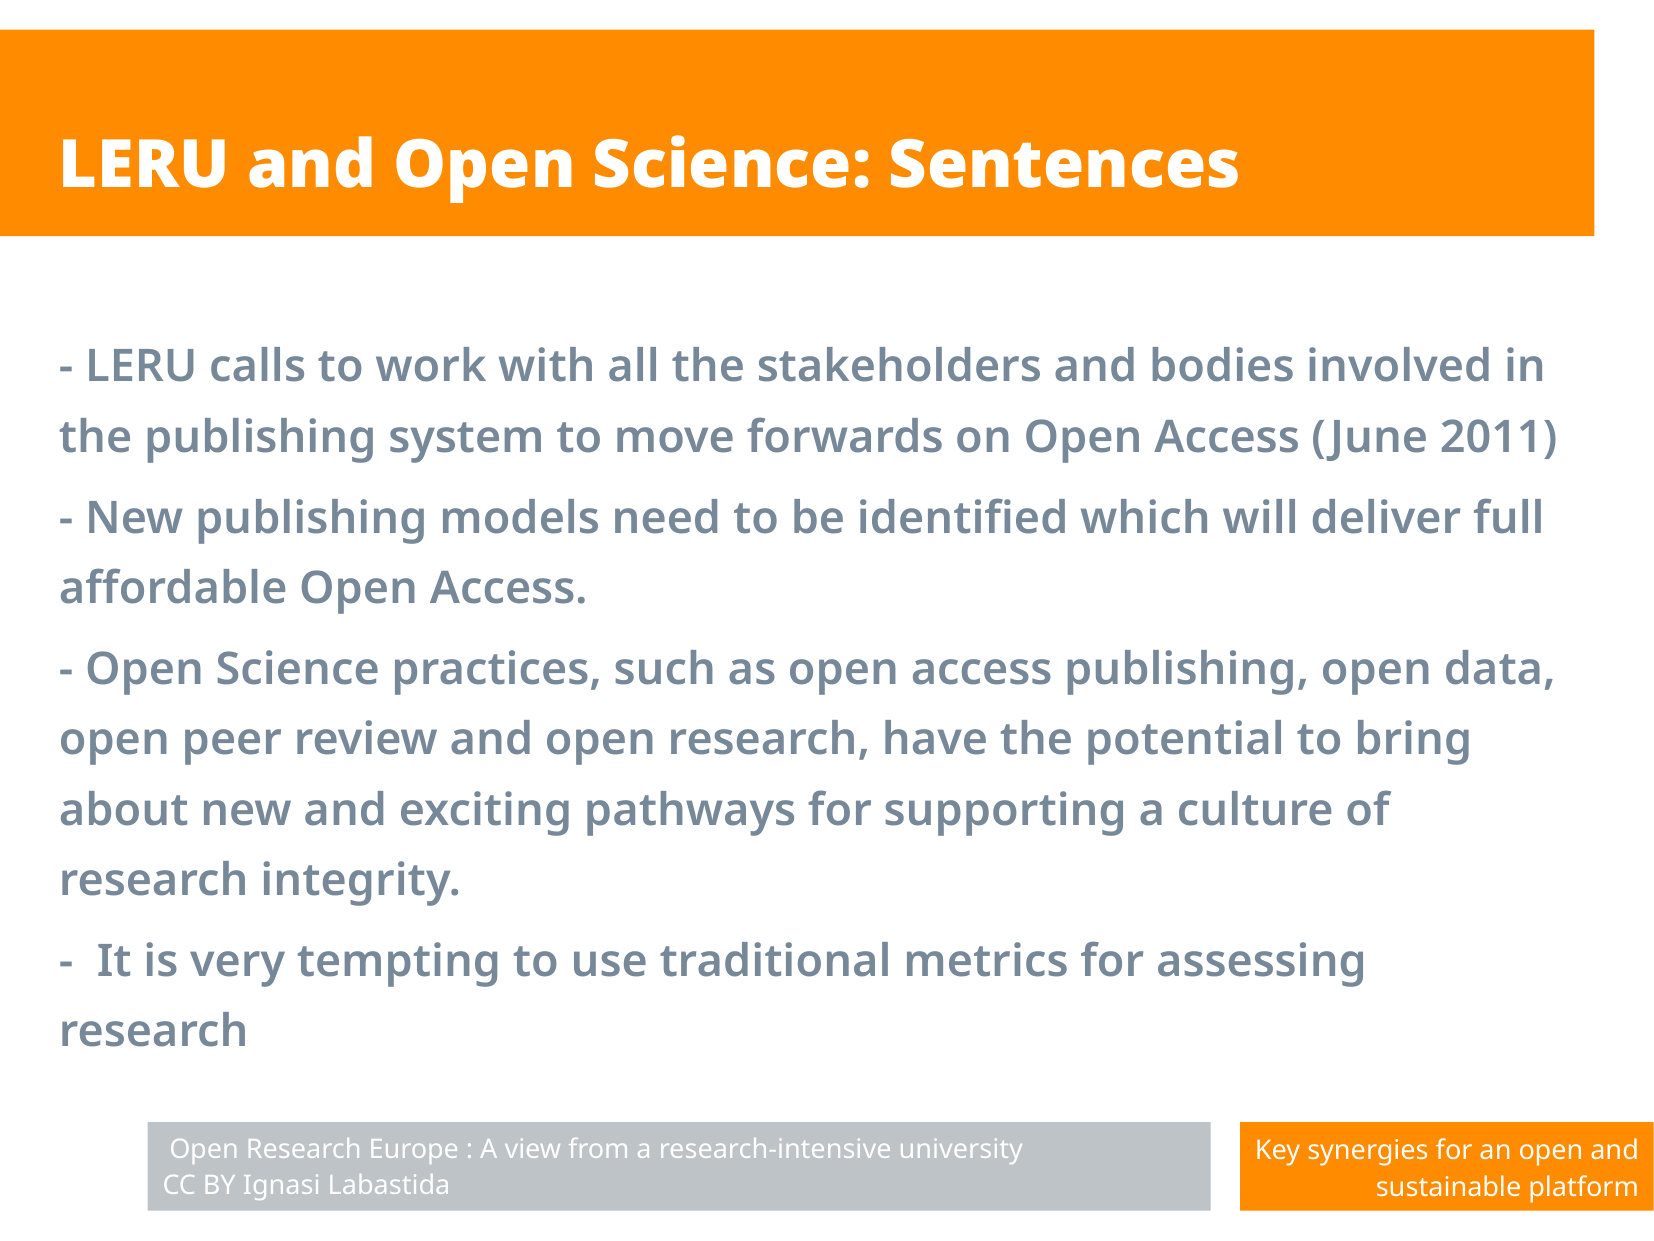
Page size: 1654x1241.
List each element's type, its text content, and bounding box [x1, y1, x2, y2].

title LERU and Open Science: Sentences [59, 59, 1595, 207]
list - LERU calls to work with all the stakeholders and bodies involved in the publishing system to move forwards on Open Access (June 2011) - New publishing models need to be identified which will deliver full affordable Open Access. - Open Science practices, such as open access publishing, open data, open peer review and open research, have the potential to bring about new and exciting pathways for supporting a culture of research integrity. - It is very tempting to use traditional metrics for assessing research [59, 324, 1565, 1093]
